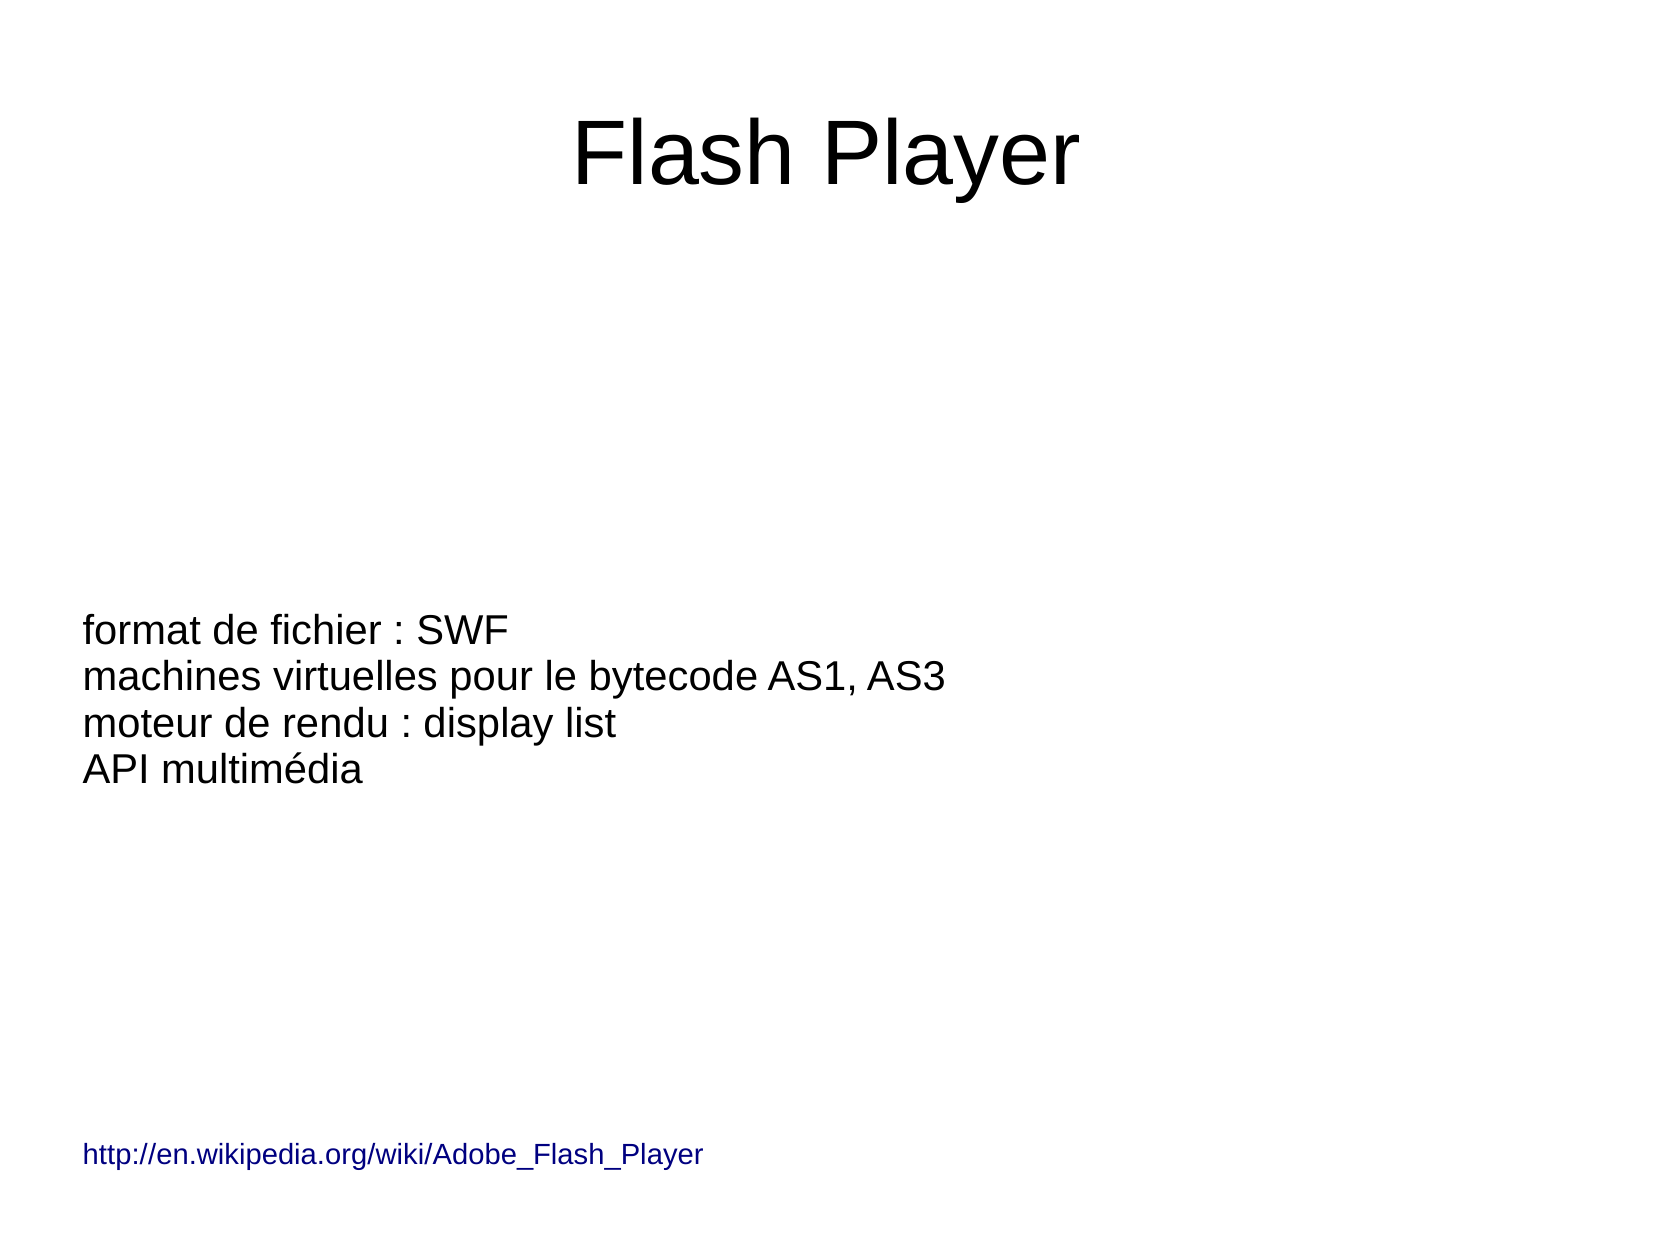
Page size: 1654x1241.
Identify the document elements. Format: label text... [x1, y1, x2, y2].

subtitle format de fichier : SWF machines virtuelles pour le bytecode AS1, AS3 moteur de rendu : display list API multimédia [82, 297, 1571, 1063]
text_box http://en.wikipedia.org/wiki/Adobe_Flash_Player [82, 1063, 1648, 1241]
title Flash Player [82, 49, 1571, 257]
